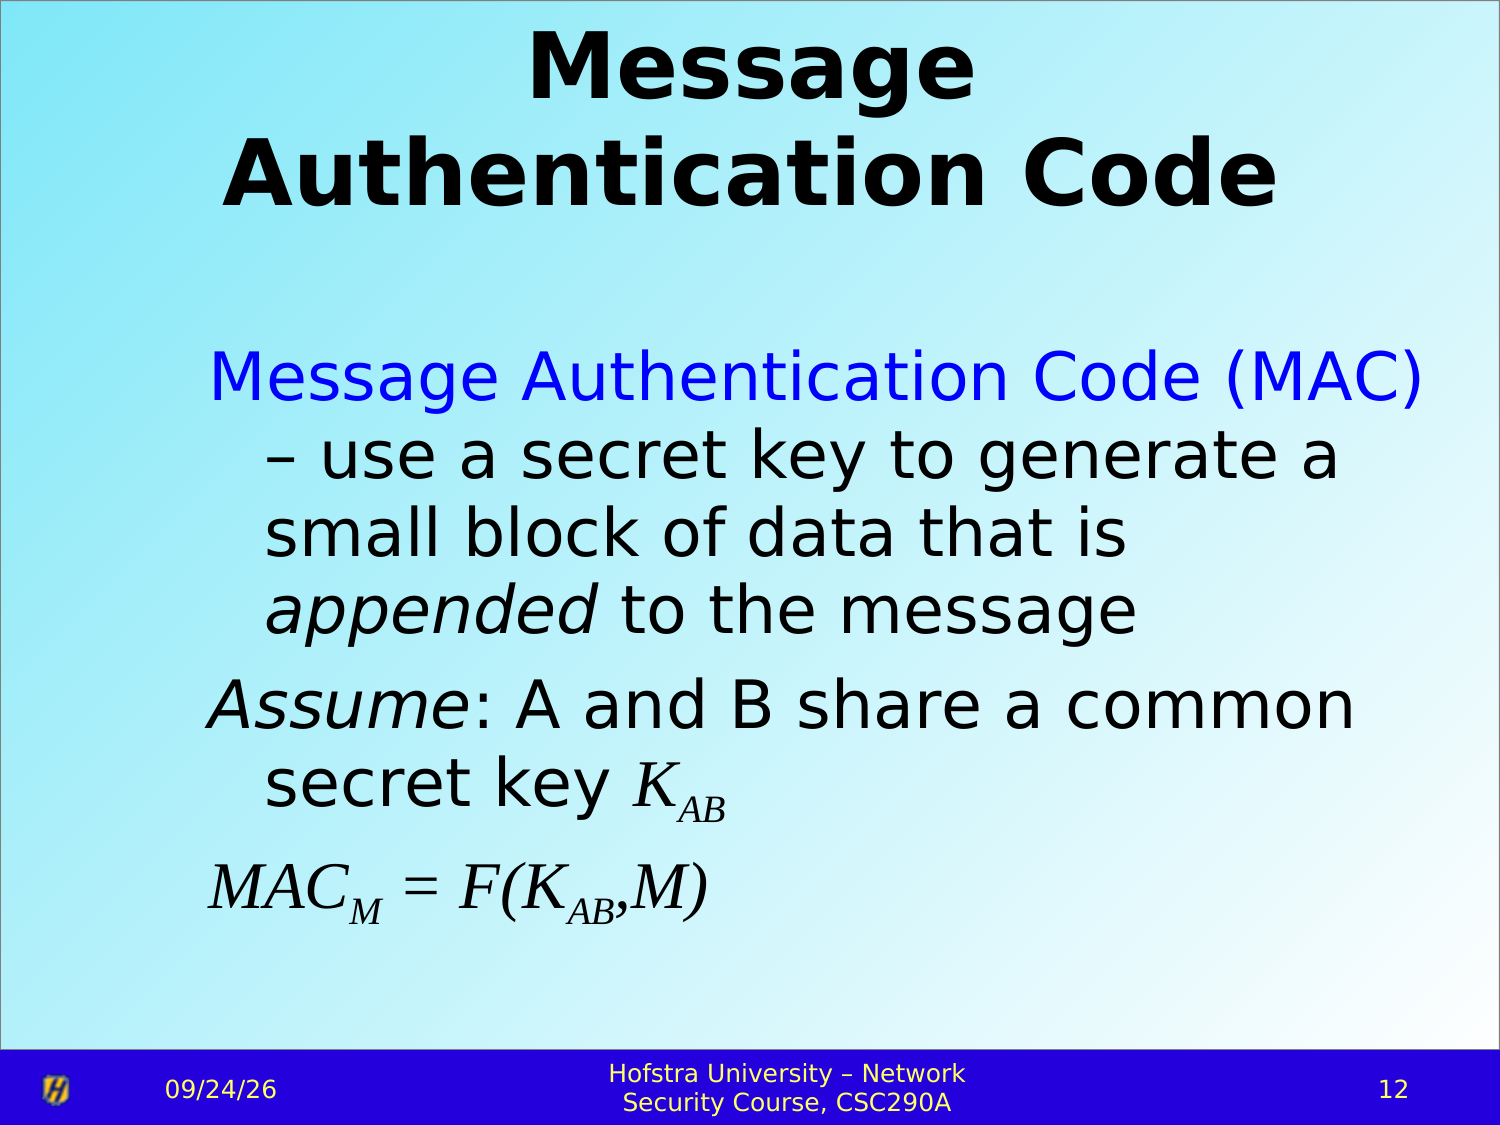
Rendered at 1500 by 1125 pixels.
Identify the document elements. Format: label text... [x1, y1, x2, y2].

list Message Authentication Code (MAC) – use a secret key to generate a small block of data that is appended to the message Assume: A and B share a common secret key KAB MACM = F(KAB,M) [193, 330, 1469, 1059]
picture [37, 1072, 76, 1110]
title Message Authentication Code [112, 5, 1391, 236]
